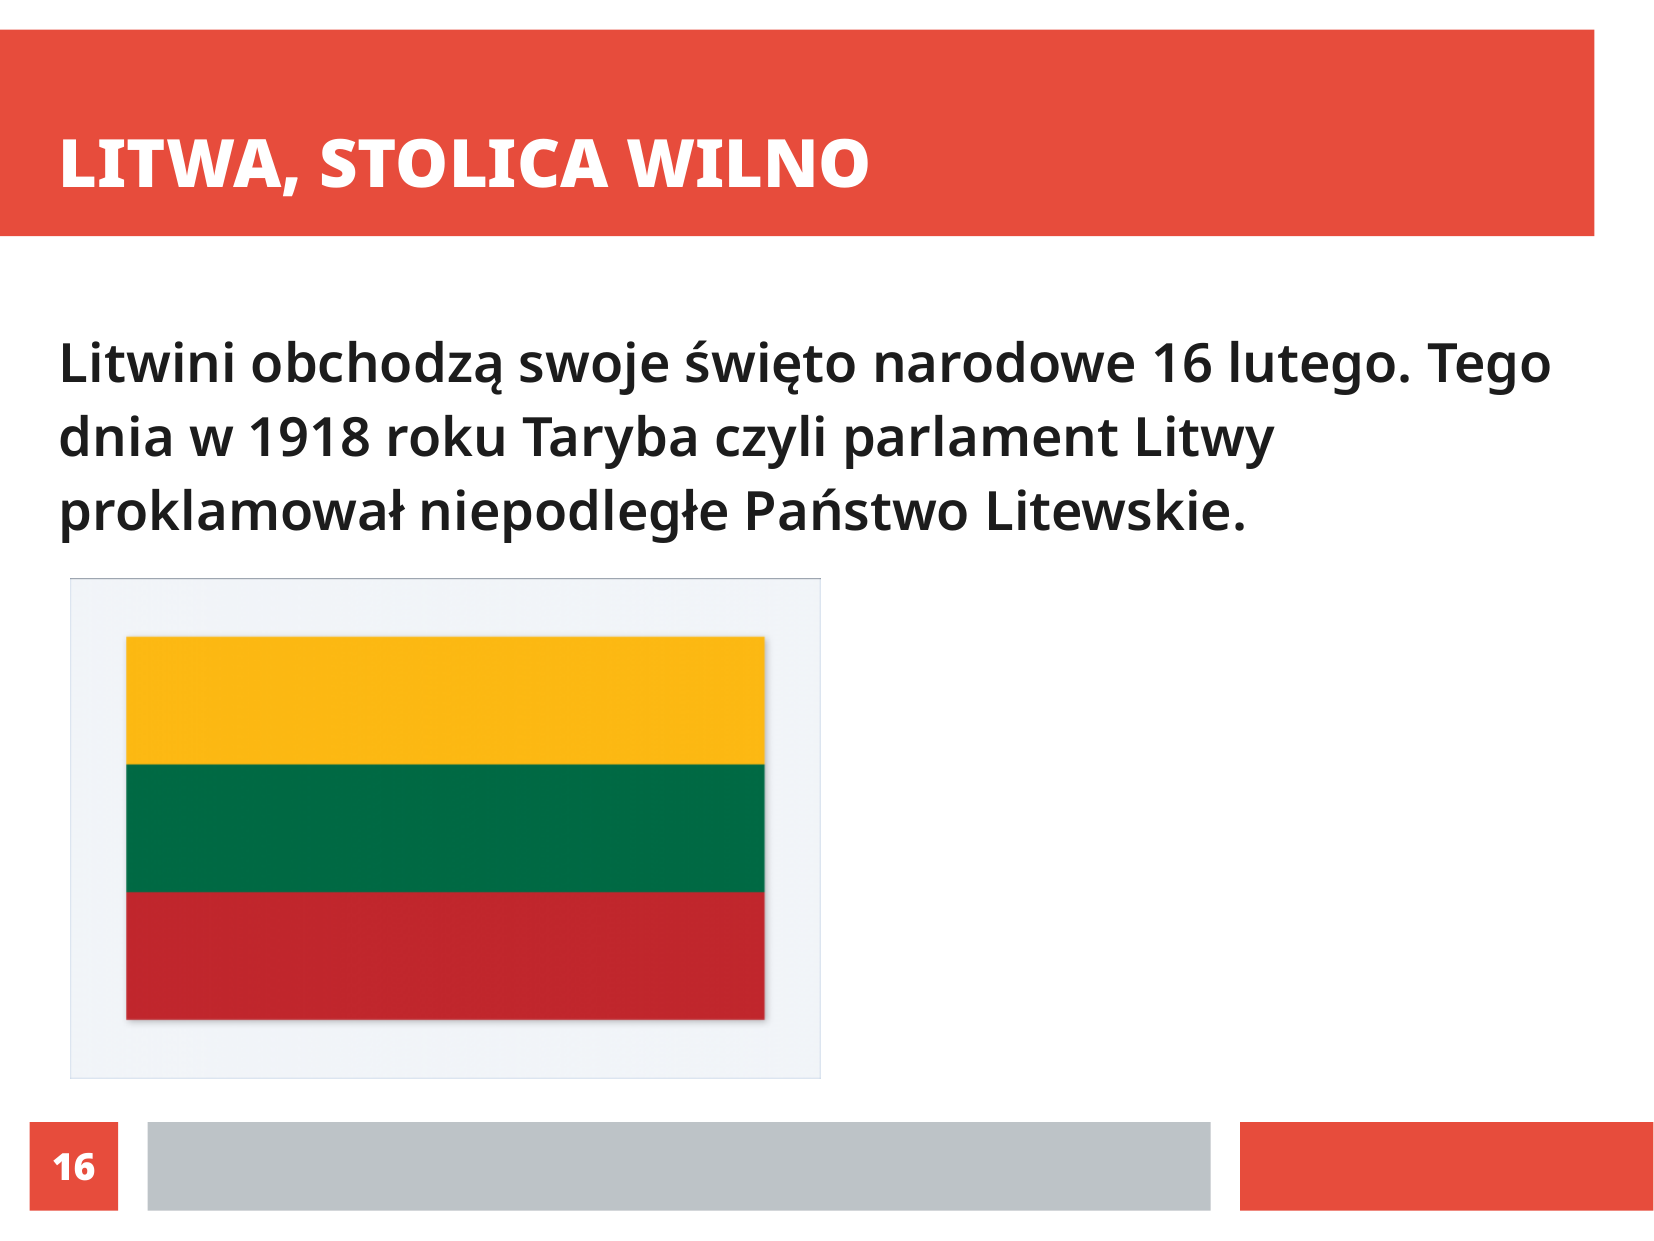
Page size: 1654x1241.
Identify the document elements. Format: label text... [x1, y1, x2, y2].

picture [70, 578, 821, 1079]
list Litwini obchodzą swoje święto narodowe 16 lutego. Tego dnia w 1918 roku Taryba czyli parlament Litwy proklamował niepodległe Państwo Litewskie. [59, 324, 1565, 1093]
title LITWA, STOLICA WILNO [59, 59, 1595, 207]
